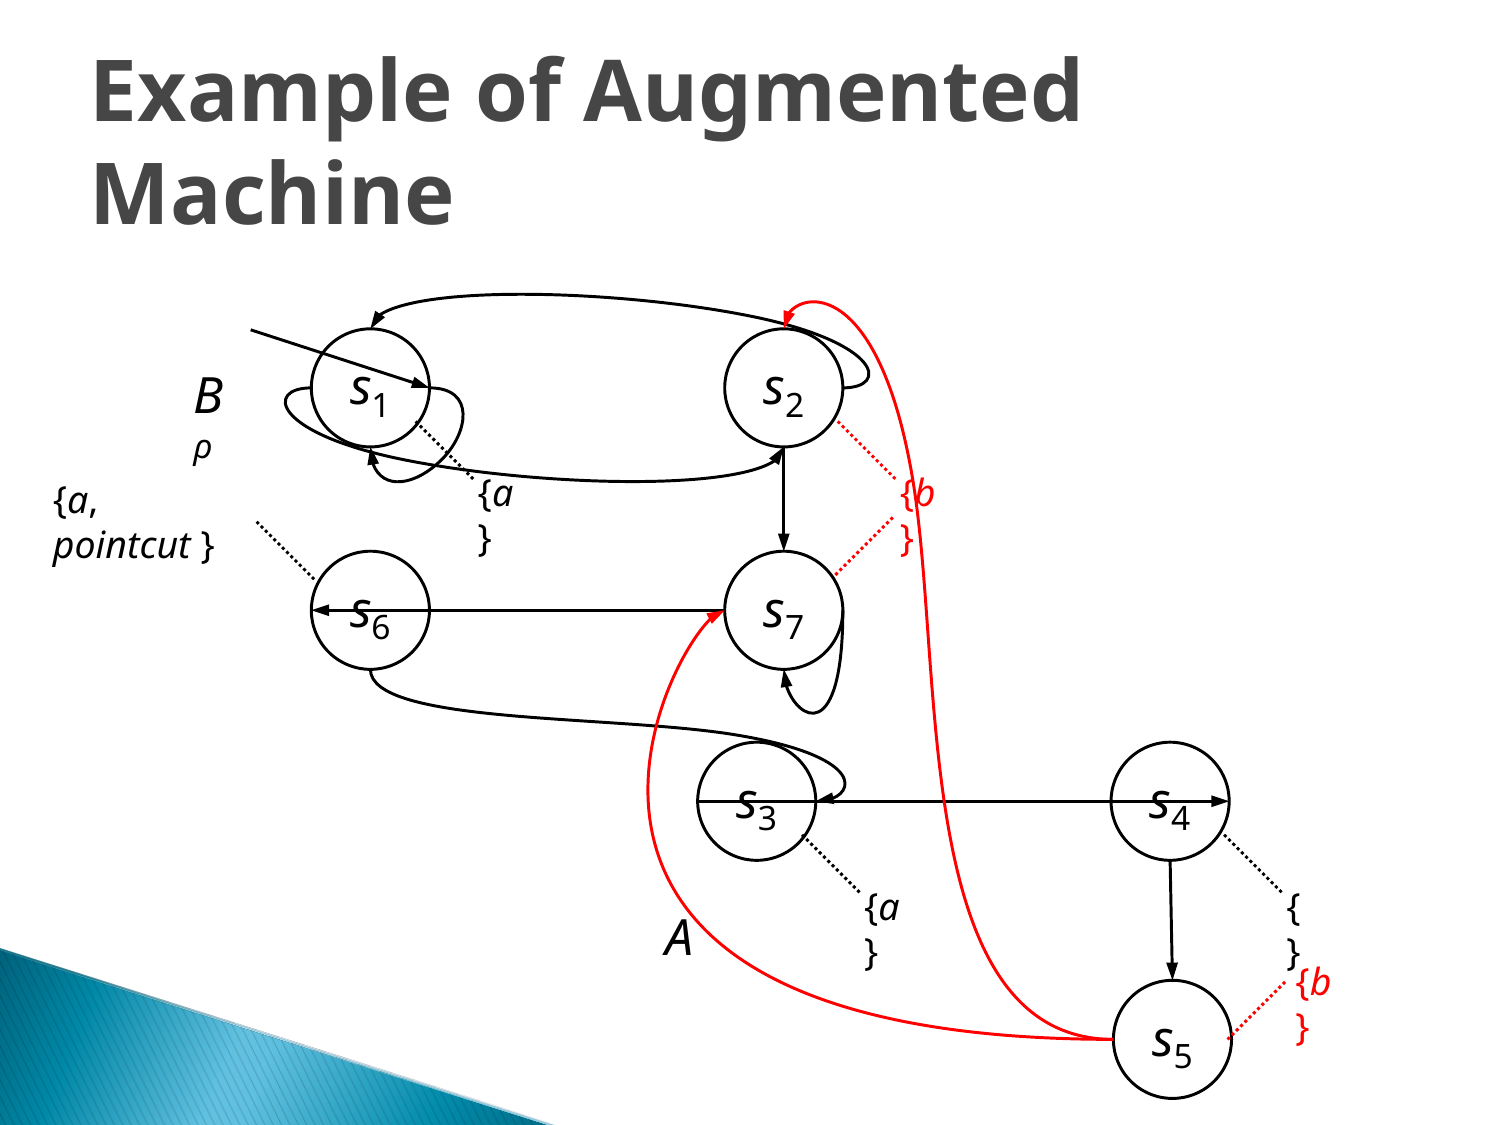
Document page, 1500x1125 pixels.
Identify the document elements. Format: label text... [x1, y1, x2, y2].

text_box {a, pointcut } [38, 468, 277, 529]
text_box s5 [1113, 980, 1232, 1099]
text_box s4 [1111, 742, 1230, 801]
text_box {} [1271, 875, 1327, 936]
text_box {a } [462, 461, 549, 522]
text_box s6 [311, 551, 430, 610]
text_box s4 [1111, 802, 1230, 861]
text_box s3 [697, 742, 816, 800]
text_box s2 [724, 328, 843, 447]
text_box {a } [849, 875, 936, 936]
text_box {b } [911, 461, 971, 522]
text_box s1 [311, 355, 430, 447]
text_box s3 [697, 801, 816, 861]
text_box A [649, 896, 708, 975]
text_box {b } [1280, 950, 1367, 1010]
text_box s1 [324, 328, 430, 386]
text_box A [682, 896, 708, 928]
title Example of Augmented Machine [75, 20, 1426, 257]
text_box B ρ [177, 354, 268, 433]
text_box {b } [885, 461, 916, 522]
text_box s6 [311, 611, 430, 670]
text_box s7 [724, 551, 843, 670]
